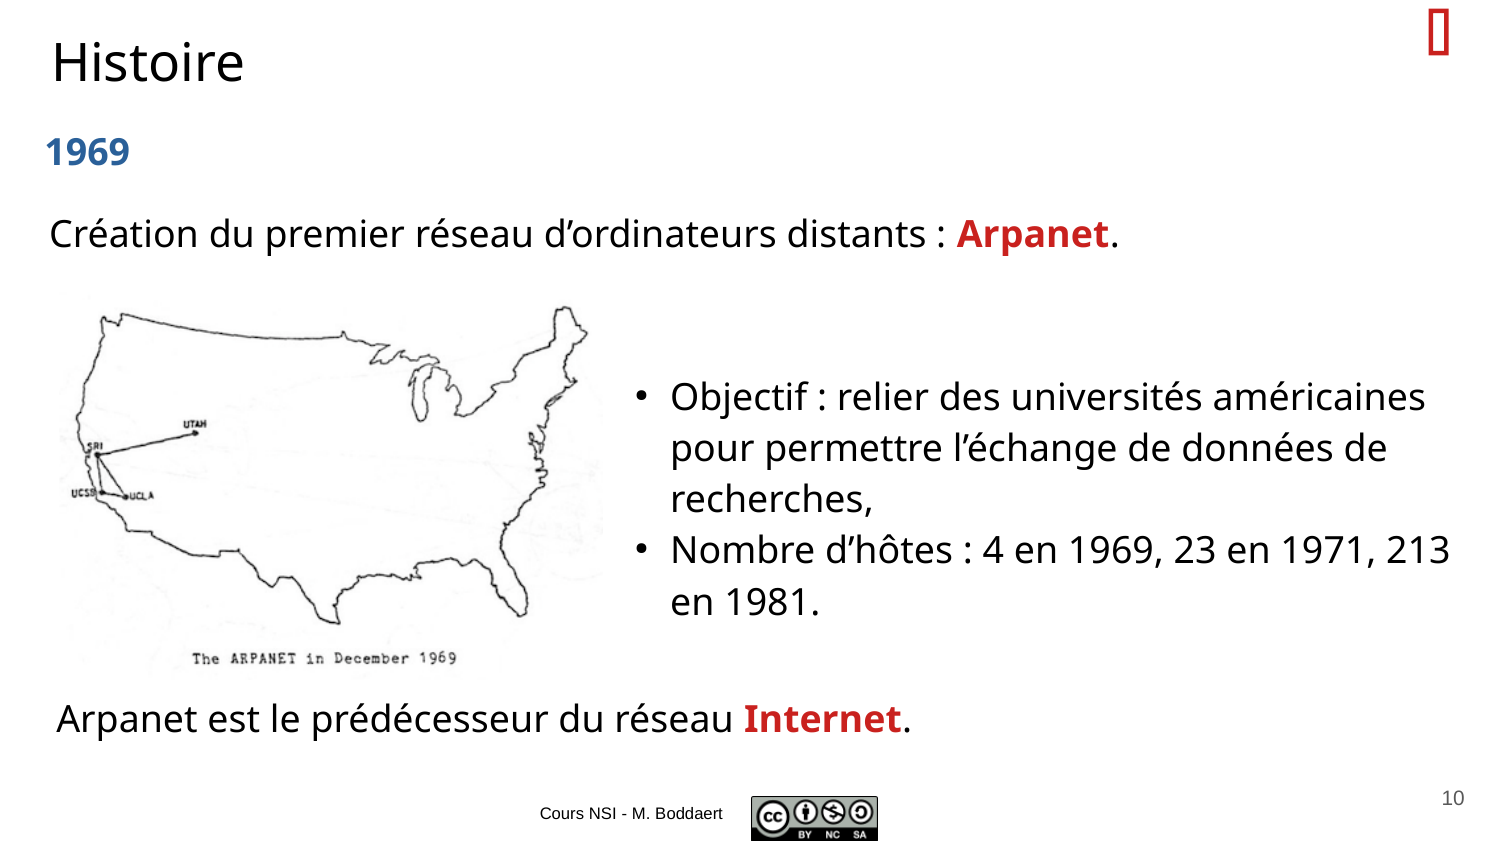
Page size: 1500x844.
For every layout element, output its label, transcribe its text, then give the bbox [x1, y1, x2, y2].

text_box Création du premier réseau d’ordinateurs distants : Arpanet. [34, 200, 1500, 266]
text_box  [1412, 0, 1500, 90]
text_box Arpanet est le prédécesseur du réseau Internet. [41, 685, 1466, 787]
text_box Objectif : relier des universités américaines pour permettre l’échange de données de recherches, Nombre d’hôtes : 4 en 1969, 23 en 1971, 213 en 1981. [620, 363, 1500, 596]
picture [59, 292, 603, 680]
slide_number <numéro> [1389, 764, 1480, 830]
title Histoire [51, 13, 1449, 108]
picture [751, 796, 878, 841]
text_box 1969 [29, 120, 1477, 178]
